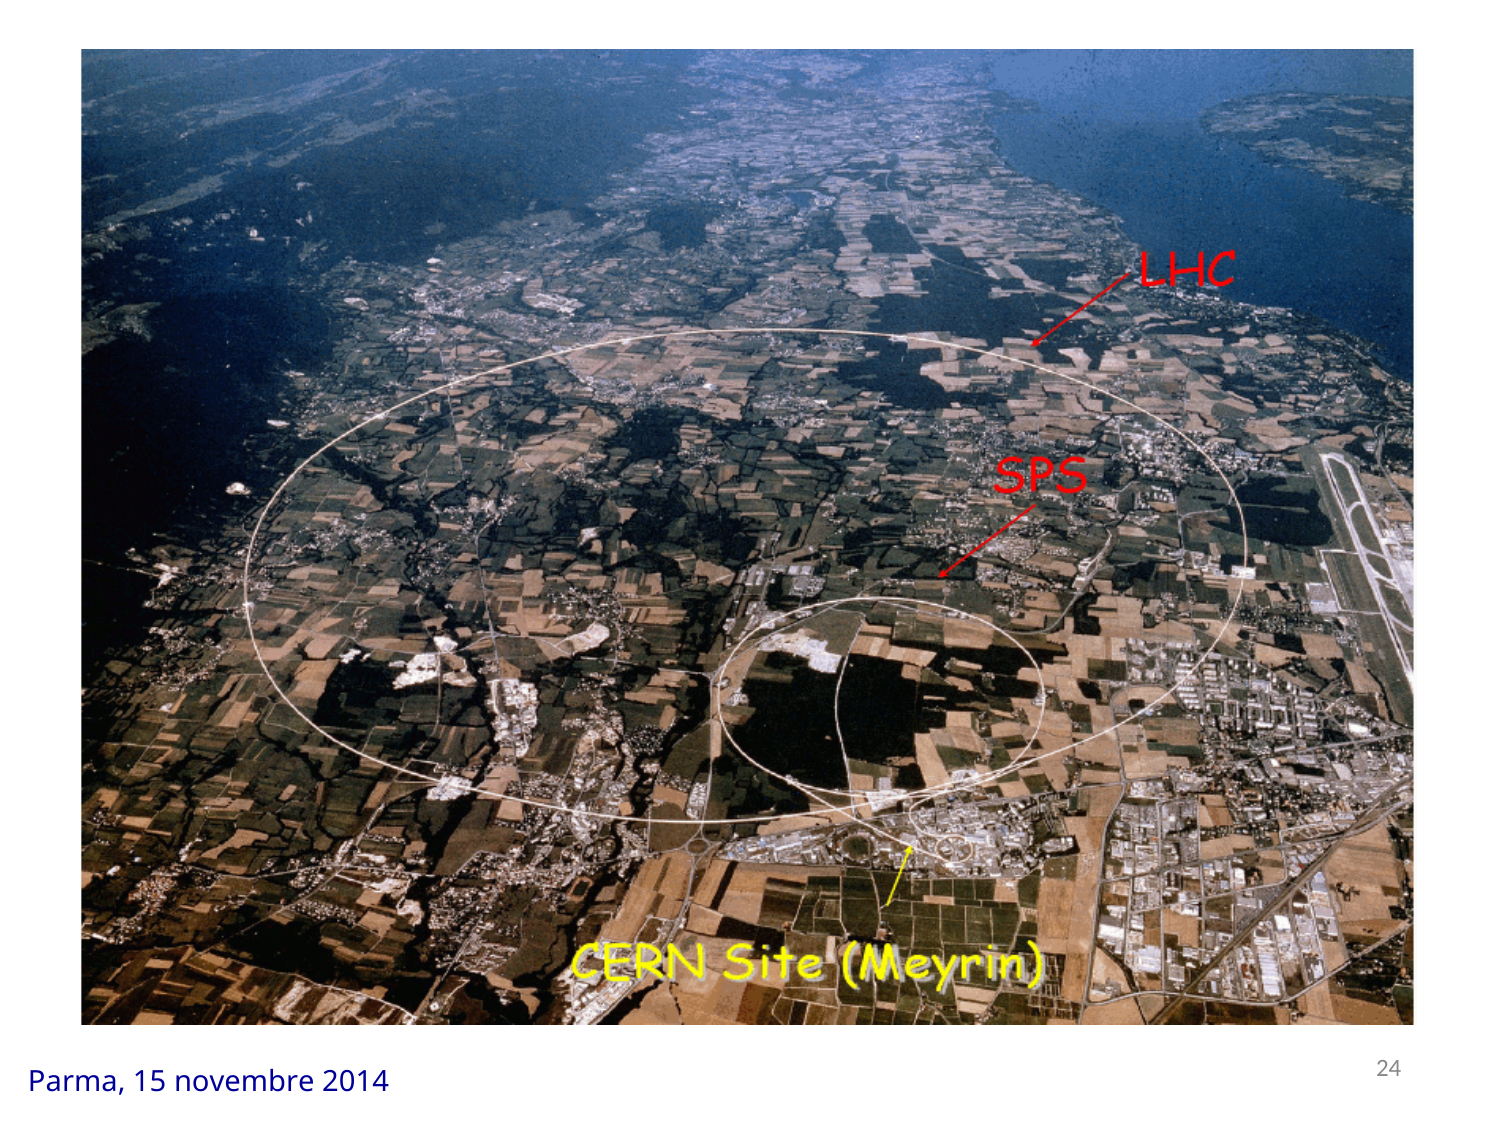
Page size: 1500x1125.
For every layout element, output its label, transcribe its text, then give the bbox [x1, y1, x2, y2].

picture [80, 49, 1417, 1025]
text_box <numero> [1074, 1042, 1417, 1095]
